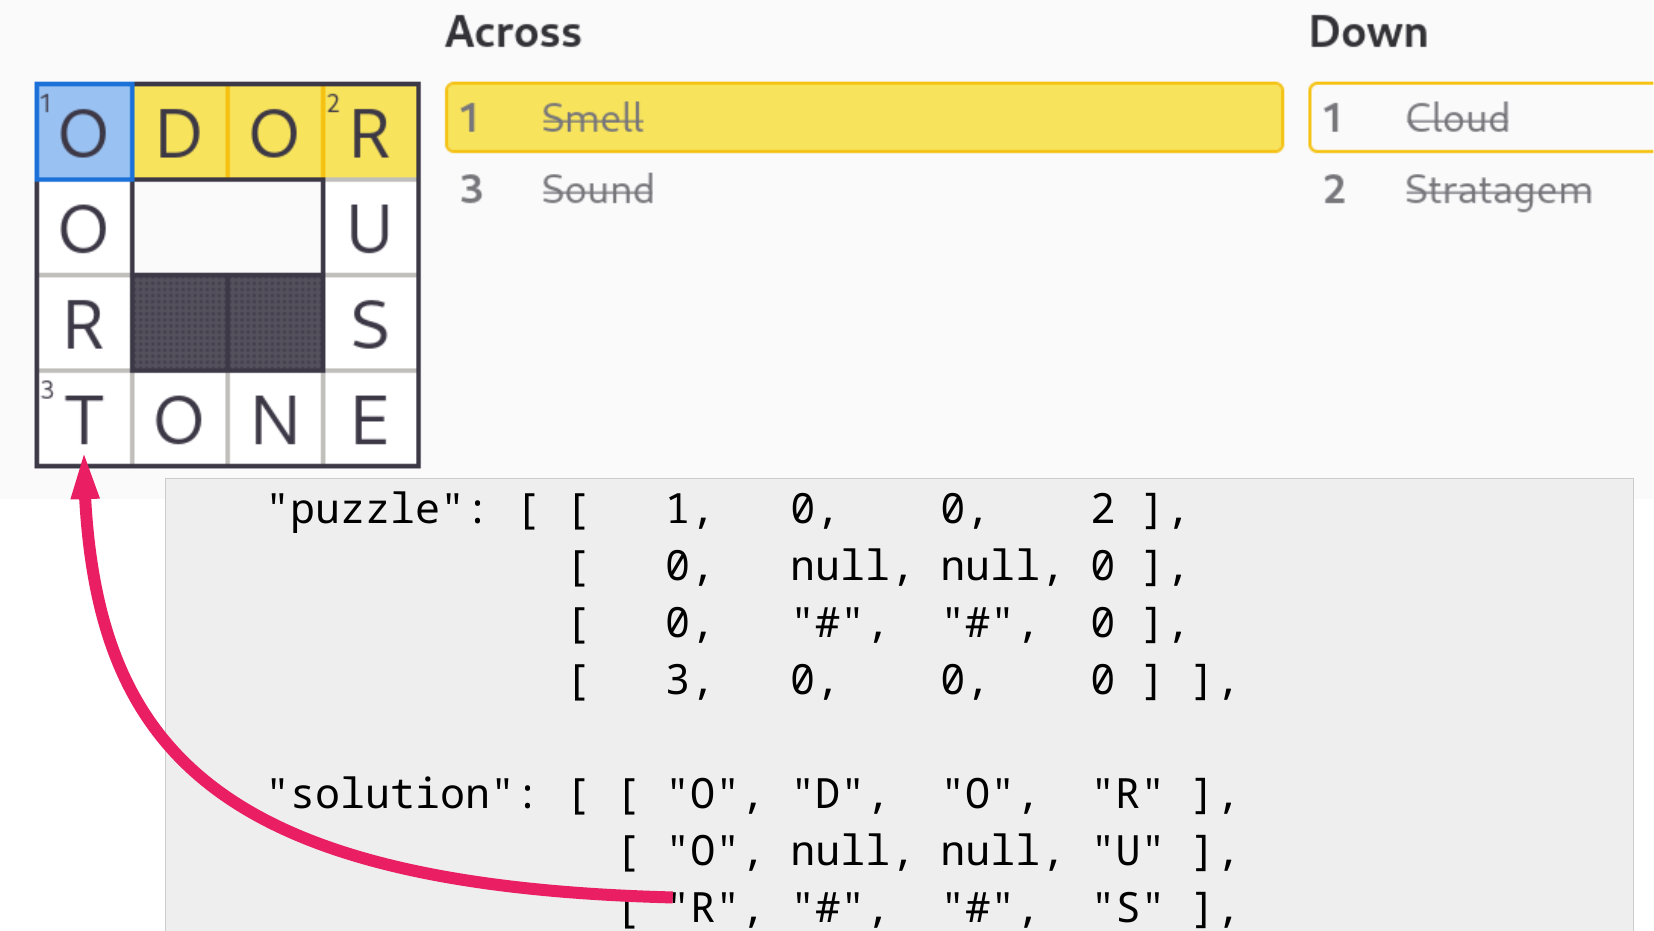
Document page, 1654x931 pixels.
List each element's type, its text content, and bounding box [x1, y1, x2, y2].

picture [0, 0, 1654, 499]
text_box "puzzle": [ [ 1, 0, 0, 2 ], [ 0, null, null, 0 ], [ 0, "#", "#", 0 ], [ 3, 0, 0, 0 ] ], "solution": [ [ "O", "D", "O", "R" ], [ "O", null, null, "U" ], [ "R", "#", "#", "S" ], [ "T", "O", "N", "E" ] ], [165, 478, 1634, 931]
